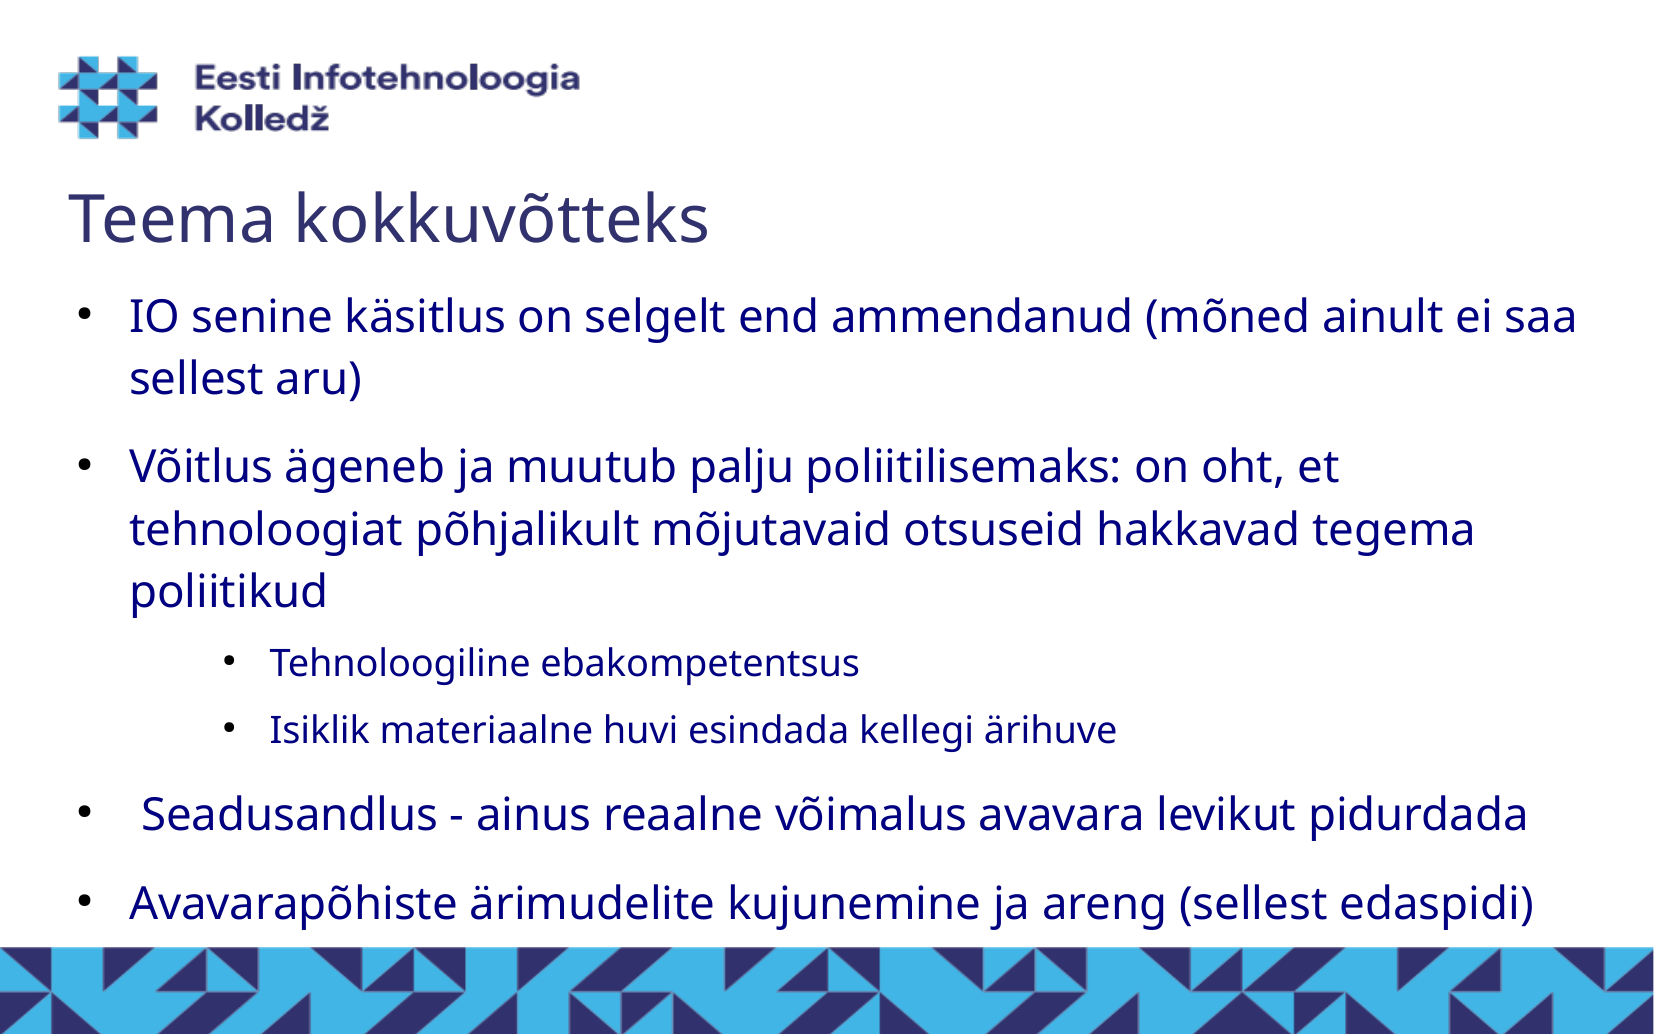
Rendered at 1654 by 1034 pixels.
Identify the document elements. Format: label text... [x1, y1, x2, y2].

title Teema kokkuvõtteks [68, 147, 1536, 283]
list IO senine käsitlus on selgelt end ammendanud (mõned ainult ei saa sellest aru) Võitlus ägeneb ja muutub palju poliitilisemaks: on oht, et tehnoloogiat põhjalikult mõjutavaid otsuseid hakkavad tegema poliitikud Tehnoloogiline ebakompetentsus Isiklik materiaalne huvi esindada kellegi ärihuve Seadusandlus - ainus reaalne võimalus avavara levikut pidurdada Avavarapõhiste ärimudelite kujunemine ja areng (sellest edaspidi) [59, 283, 1595, 936]
